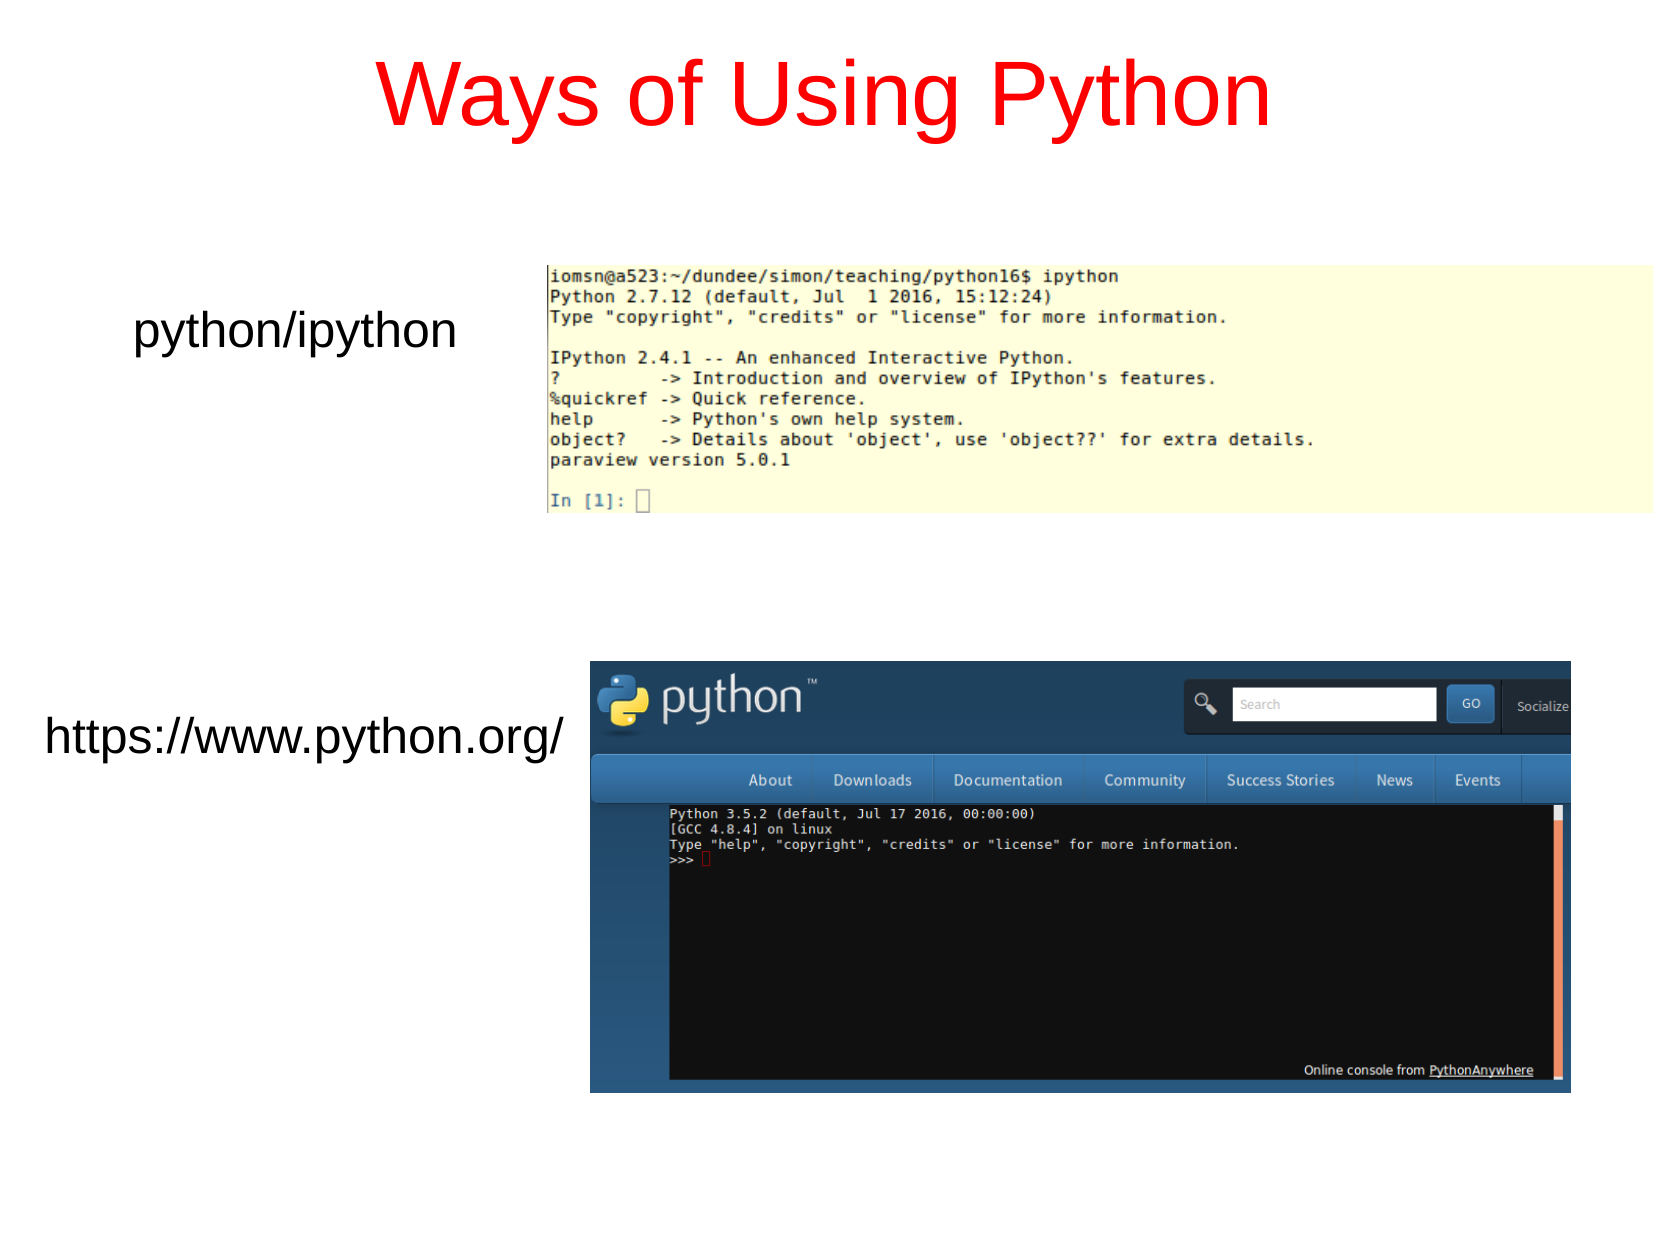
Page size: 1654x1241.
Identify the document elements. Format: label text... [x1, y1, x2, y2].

picture [590, 661, 1571, 1093]
picture [547, 265, 1654, 513]
text_box https://www.python.org/ [29, 700, 621, 827]
text_box python/ipython [118, 295, 709, 422]
text_box Ways of Using Python [37, 37, 1613, 151]
